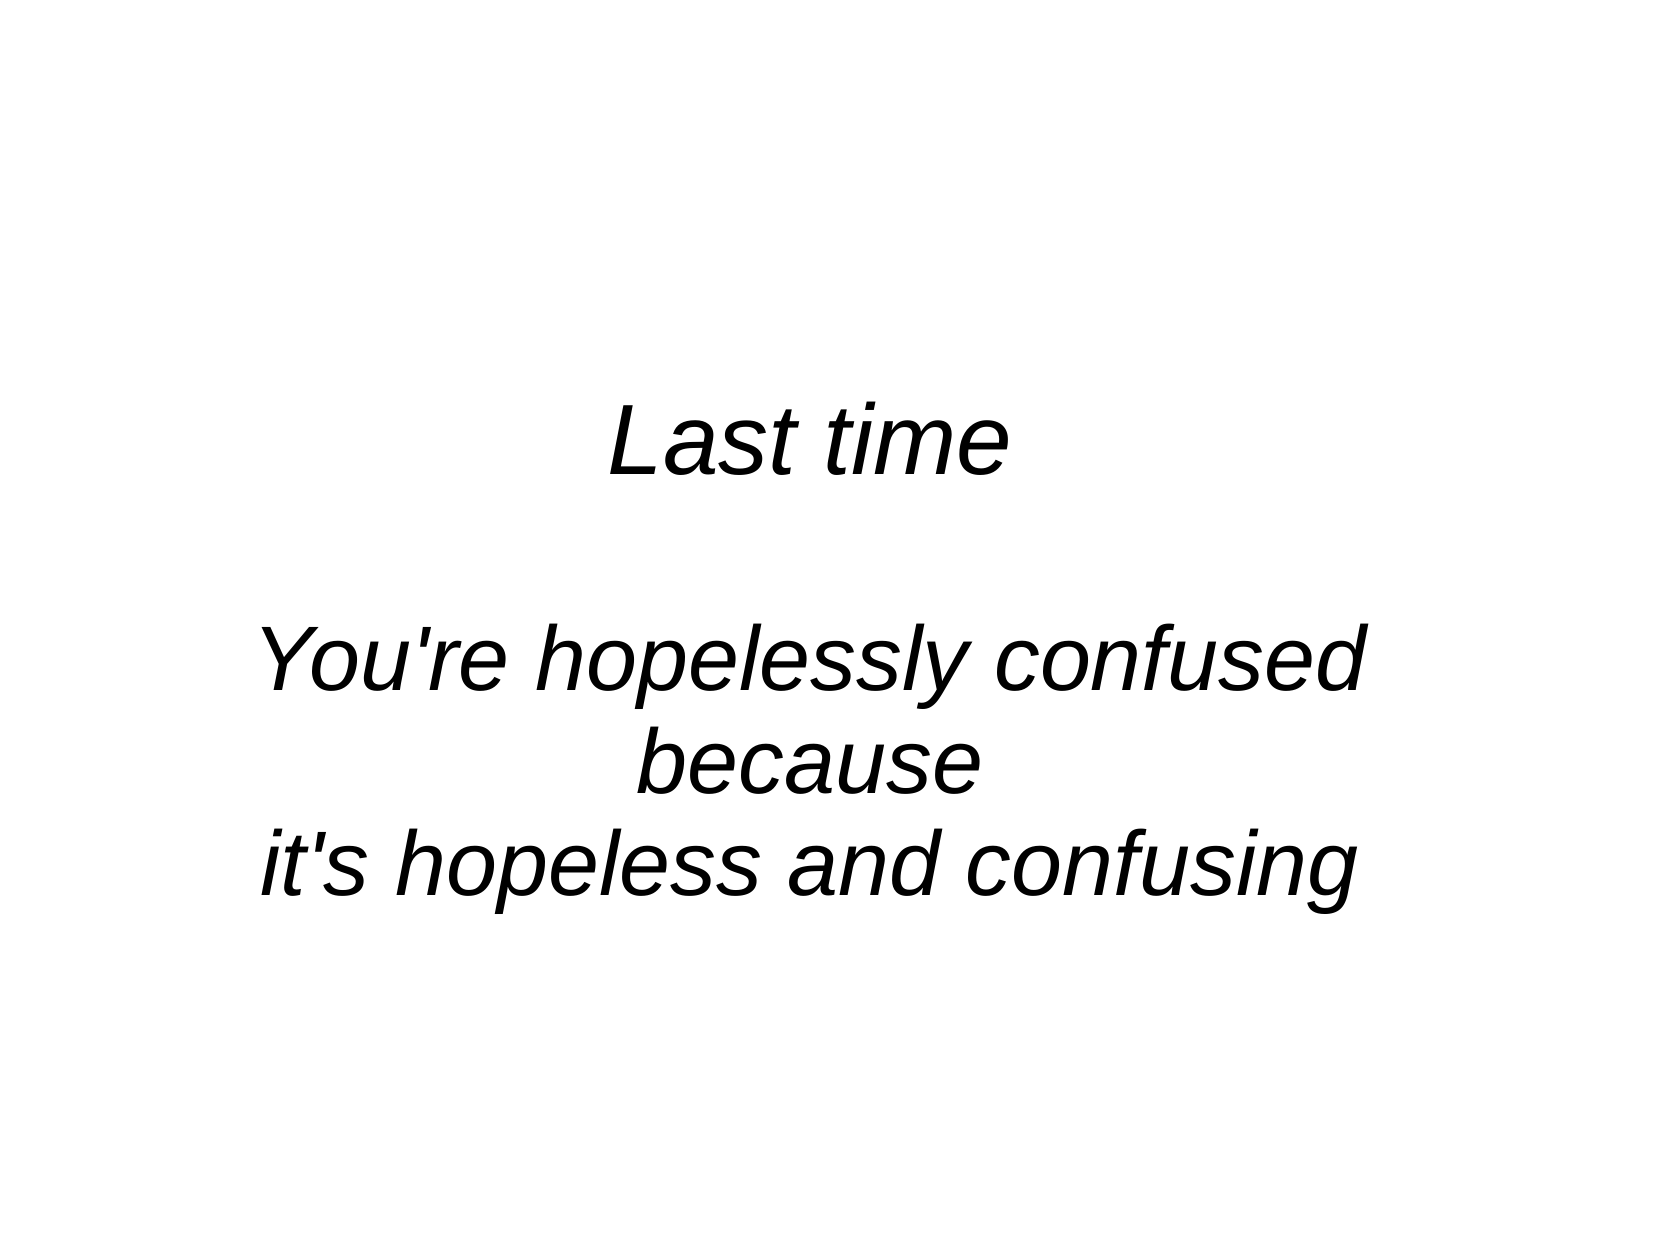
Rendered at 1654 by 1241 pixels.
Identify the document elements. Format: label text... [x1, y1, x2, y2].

text_box Last time You're hopelessly confused because it's hopeless and confusing [82, 290, 1538, 1010]
